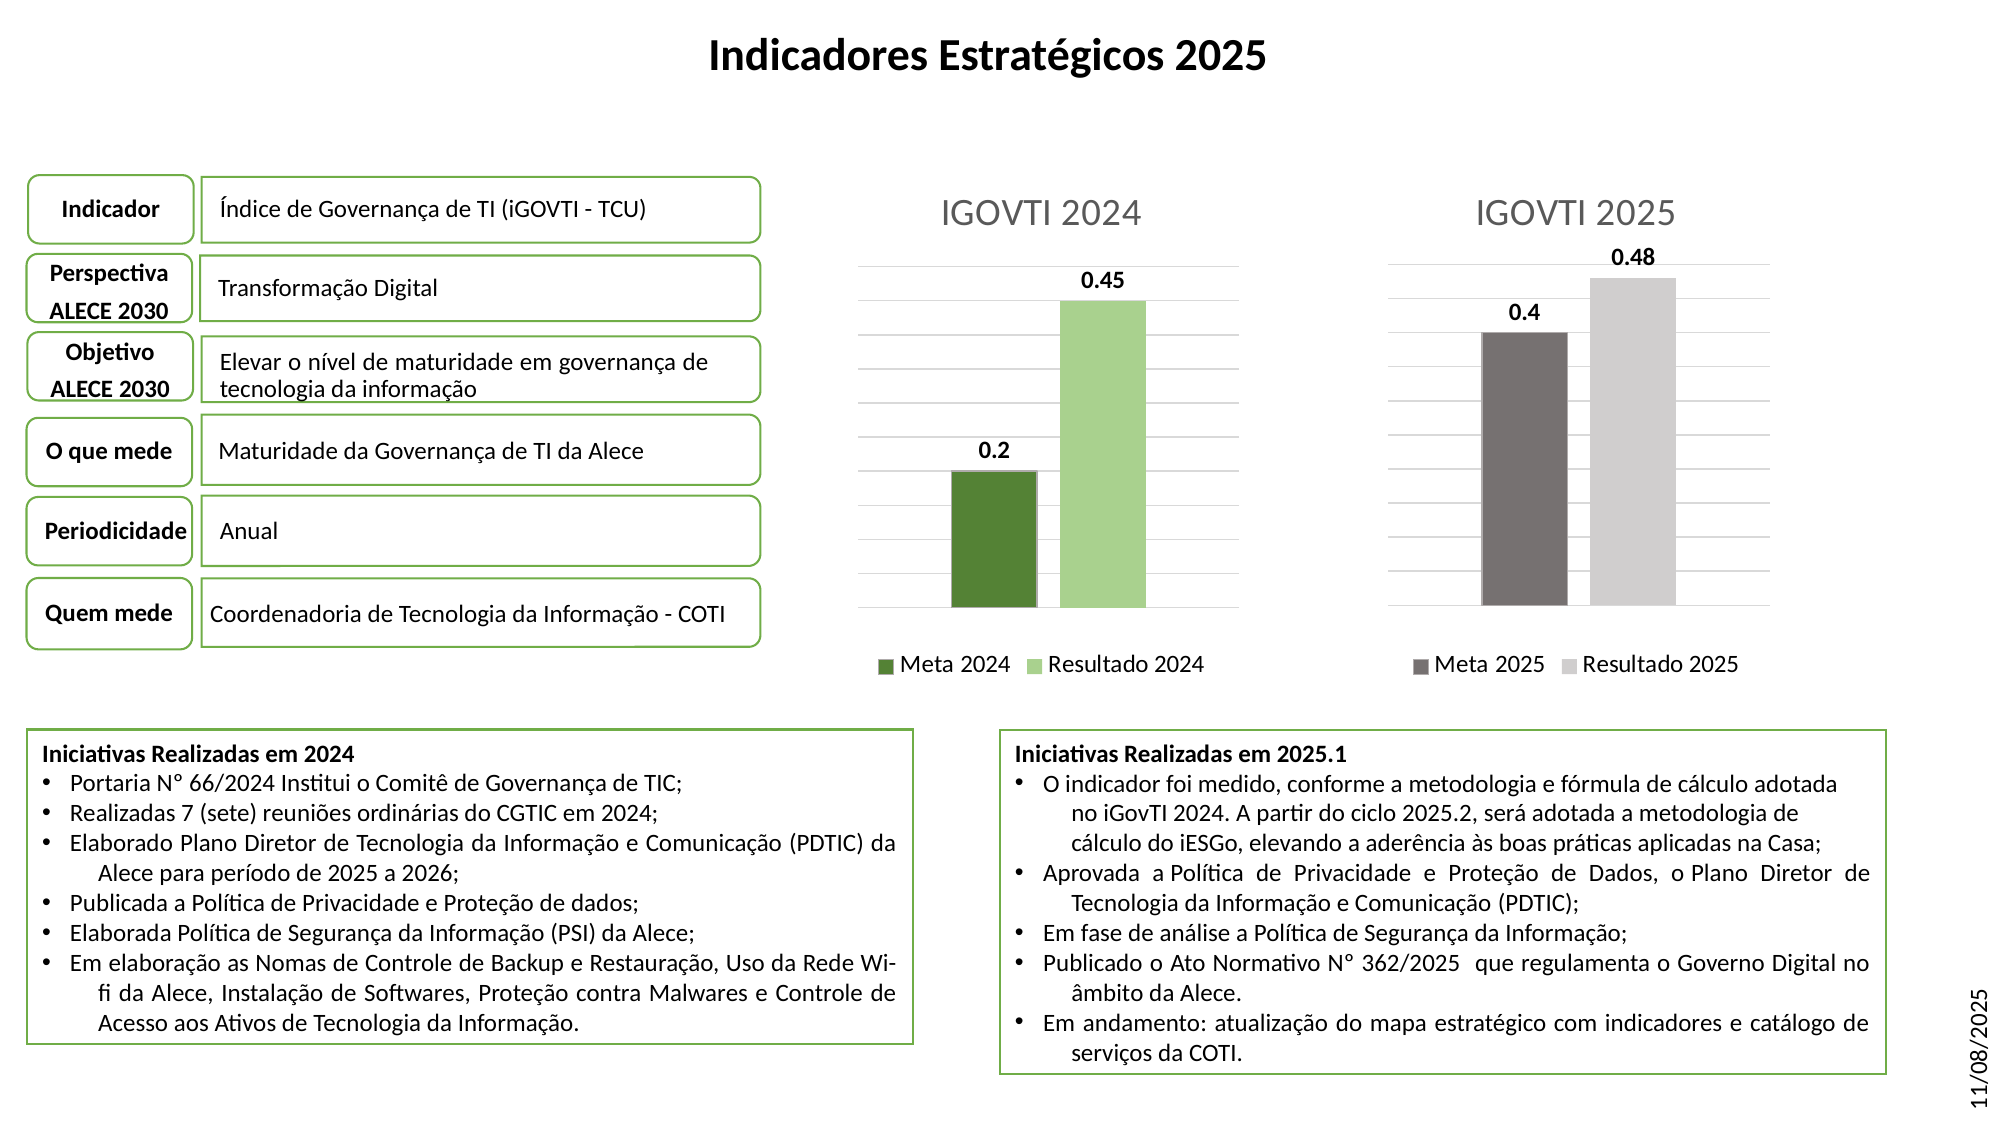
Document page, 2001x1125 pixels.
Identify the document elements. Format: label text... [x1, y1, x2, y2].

text_box [867, 191, 1222, 249]
text_box Indicador [36, 177, 186, 241]
text_box Anual [202, 505, 743, 554]
text_box Coordenadoria de Tecnologia da Informação - COTI [192, 592, 746, 633]
text_box Quem mede [35, 580, 184, 647]
text_box Iniciativas Realizadas em 2024 Portaria Nº 66/2024 Institui o Comitê de Governança de TIC; Realizadas 7 (sete) reuniões ordinárias do CGTIC em 2024; Elaborado Plano Diretor de Tecnologia da Informação e Comunicação (PDTIC) da Alece para período de 2025 a 2026; Publicada a Política de Privacidade e Proteção de dados; Elaborada Política de Segurança da Informação (PSI) da Alece; Em elaboração as Nomas de Controle de Backup e Restauração, Uso da Rede Wi-fi da Alece, Instalação de Softwares, Proteção contra Malwares e Controle de Acesso aos Ativos de Tecnologia da Informação. [27, 730, 913, 1044]
text_box Iniciativas Realizadas em 2025.1 O indicador foi medido, conforme a metodologia e fórmula de cálculo adotada no iGovTI 2024. A partir do ciclo 2025.2, será adotada a metodologia de cálculo do iESGo, elevando a aderência às boas práticas aplicadas na Casa; Aprovada a Política de Privacidade e Proteção de Dados, o Plano Diretor de Tecnologia da Informação e Comunicação (PDTIC); Em fase de análise a Política de Segurança da Informação; Publicado o Ato Normativo Nº 362/2025 que regulamenta o Governo Digital no âmbito da Alece. Em andamento: atualização do mapa estratégico com indicadores e catálogo de serviços da COTI. [1000, 730, 1886, 1074]
text_box Periodicidade [34, 499, 198, 563]
title Indicadores Estratégicos 2025 [671, 22, 1305, 89]
text_box Elevar o nível de maturidade em governança de tecnologia da informação [202, 340, 743, 399]
chart [770, 165, 1848, 686]
text_box O que mede [35, 420, 184, 484]
text_box Objetivo ALECE 2030 [35, 334, 185, 398]
text_box Maturidade da Governança de TI da Alece [200, 425, 742, 474]
text_box 11/08/2025 [1954, 972, 2000, 1125]
text_box Transformação Digital [200, 259, 743, 318]
text_box Perspectiva ALECE 2030 [35, 256, 184, 320]
text_box Índice de Governança de TI (iGOVTI - TCU) [202, 180, 743, 239]
